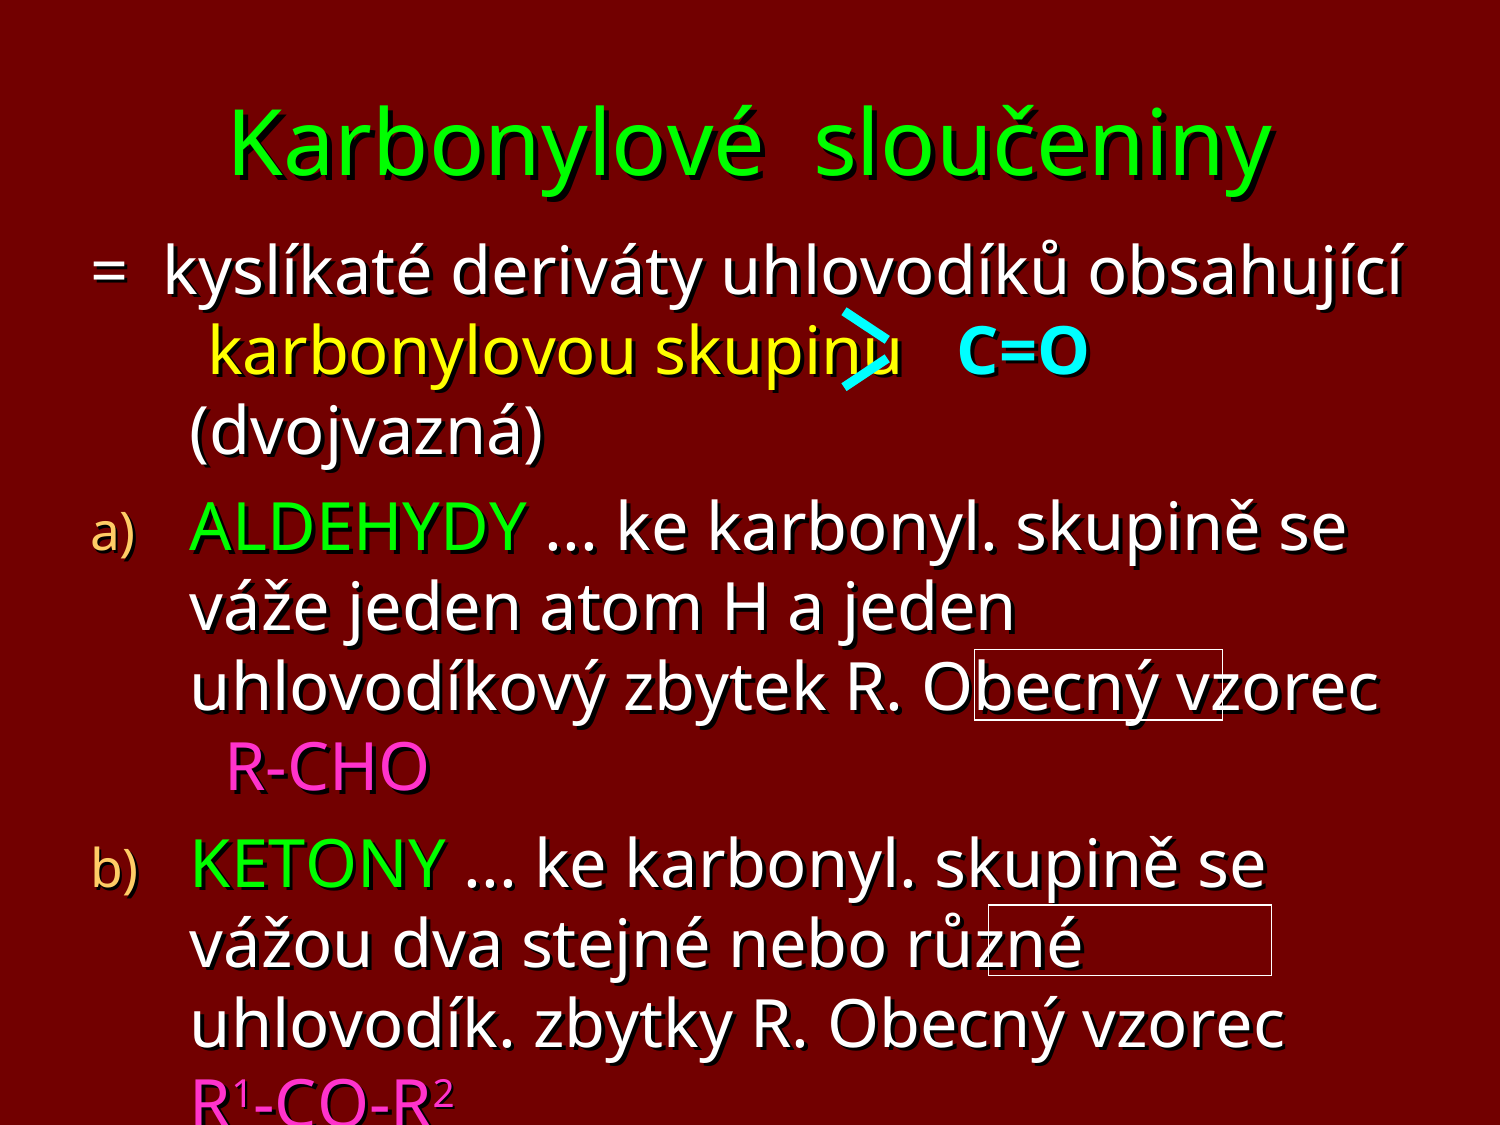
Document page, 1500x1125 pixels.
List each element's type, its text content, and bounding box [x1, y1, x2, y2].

list = kyslíkaté deriváty uhlovodíků obsahující karbonylovou skupinu C=O (dvojvazná) ALDEHYDY ... ke karbonyl. skupině se váže jeden atom H a jeden uhlovodíkový zbytek R. Obecný vzorec R-CHO KETONY ... ke karbonyl. skupině se vážou dva stejné nebo různé uhlovodík. zbytky R. Obecný vzorec R1-CO-R2 [75, 219, 1426, 1083]
text_box [988, 904, 1272, 976]
title Karbonylové sloučeniny [75, 45, 1426, 219]
text_box [974, 649, 1223, 721]
